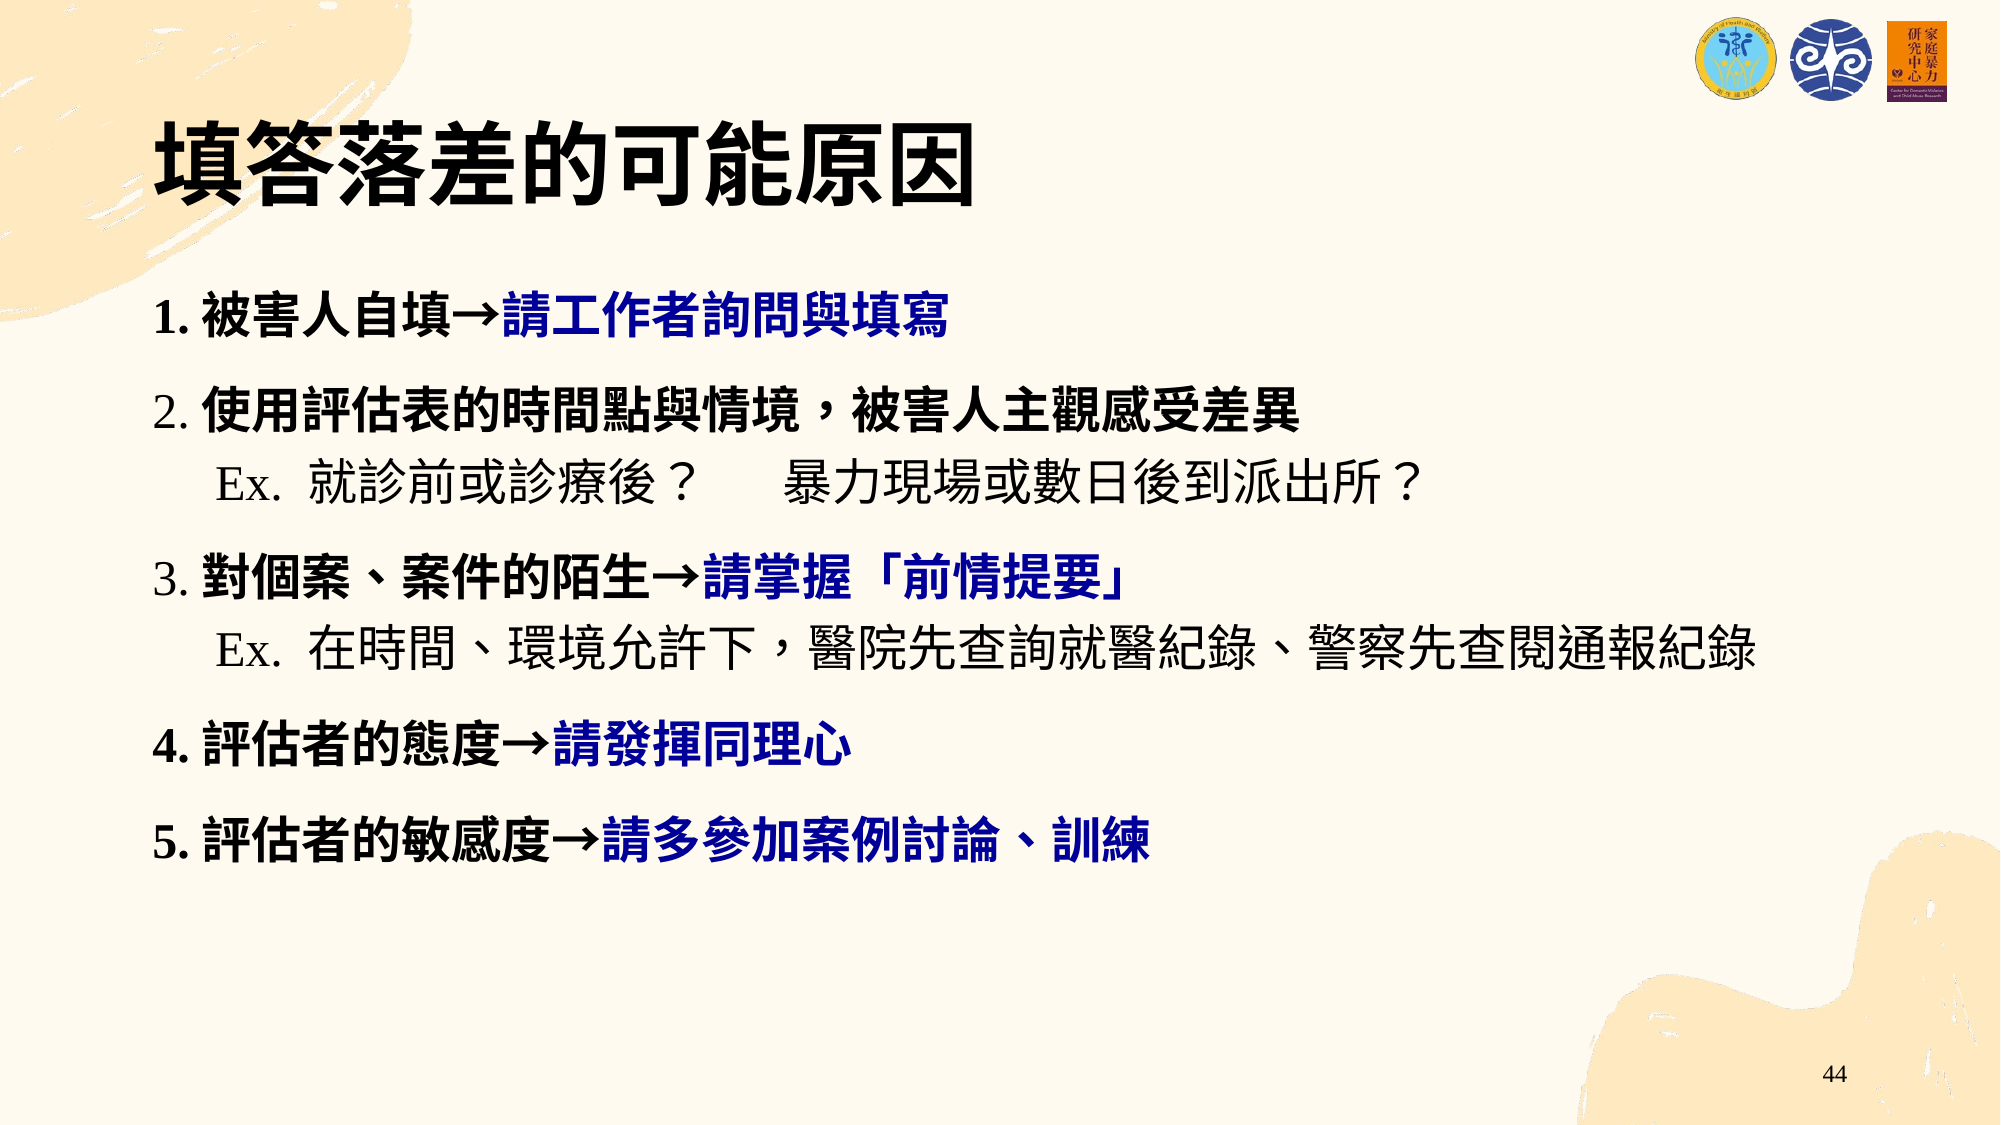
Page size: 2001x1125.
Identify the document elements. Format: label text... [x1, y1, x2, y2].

title 填答落差的可能原因 [137, 59, 1863, 277]
picture [1695, 17, 1947, 102]
picture [0, 0, 444, 347]
picture [1481, 809, 2001, 1125]
list 1.被害人自填→請工作者詢問與填寫 2.使用評估表的時間點與情境，被害人主觀感受差異 Ex. 就診前或診療後？ 暴力現場或數日後到派出所？ 3.對個案、案件的陌生→請掌握「前情提要」 Ex. 在時間、環境允許下，醫院先查詢就醫紀錄、警察先查閱通報紀錄 4.評估者的態度→請發揮同理心 5.評估者的敏感度→請多參加案例討論、訓練 [137, 277, 1863, 992]
